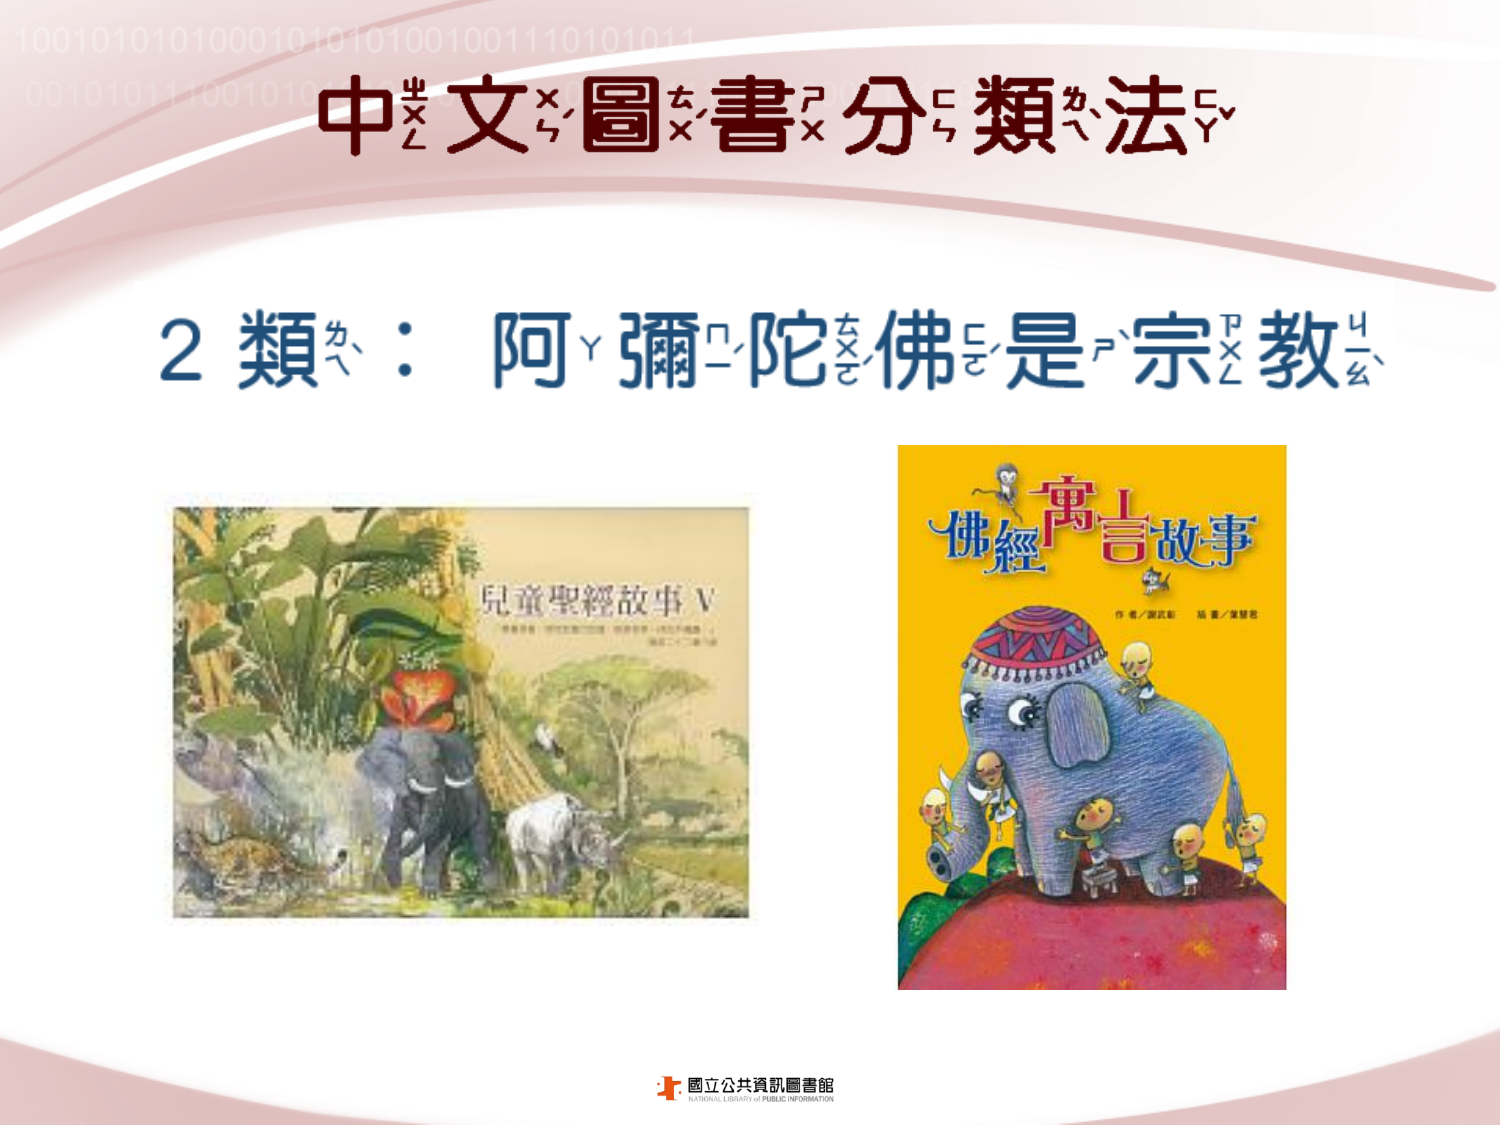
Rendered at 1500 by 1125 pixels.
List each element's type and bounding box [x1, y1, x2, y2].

picture [135, 281, 1394, 409]
picture [257, 35, 1290, 169]
picture [820, 445, 1365, 990]
picture [152, 492, 760, 926]
